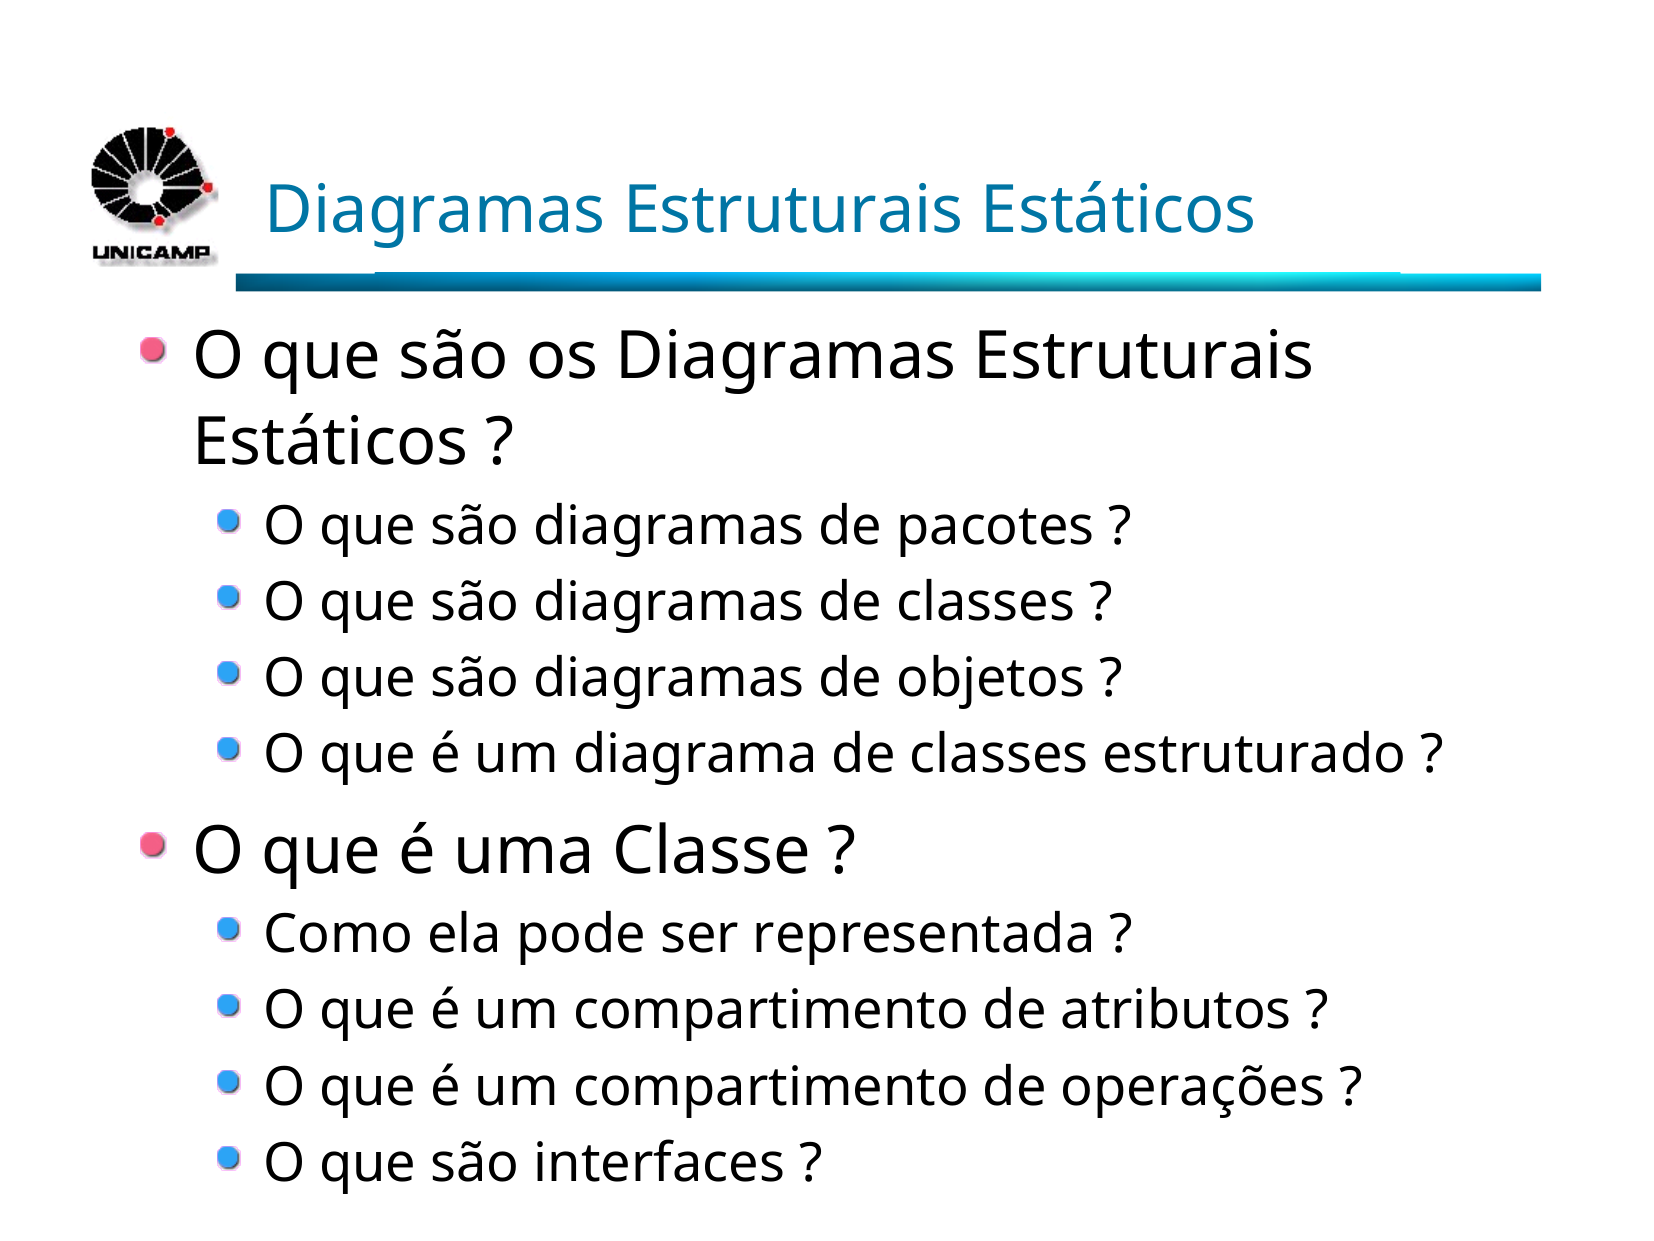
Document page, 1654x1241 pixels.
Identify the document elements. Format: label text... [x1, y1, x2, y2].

picture [125, 272, 1654, 295]
picture [216, 1167, 242, 1172]
title Diagramas Estruturais Estáticos [264, 57, 1534, 250]
list O que são os Diagramas Estruturais Estáticos ? O que são diagramas de pacotes ? O que são diagramas de classes ? O que são diagramas de objetos ? O que é um diagrama de classes estruturado ? O que é uma Classe ? Como ela pode ser representada ? O que é um compartimento de atributos ? O que é um compartimento de operações ? O que são interfaces ? [121, 309, 1534, 1167]
